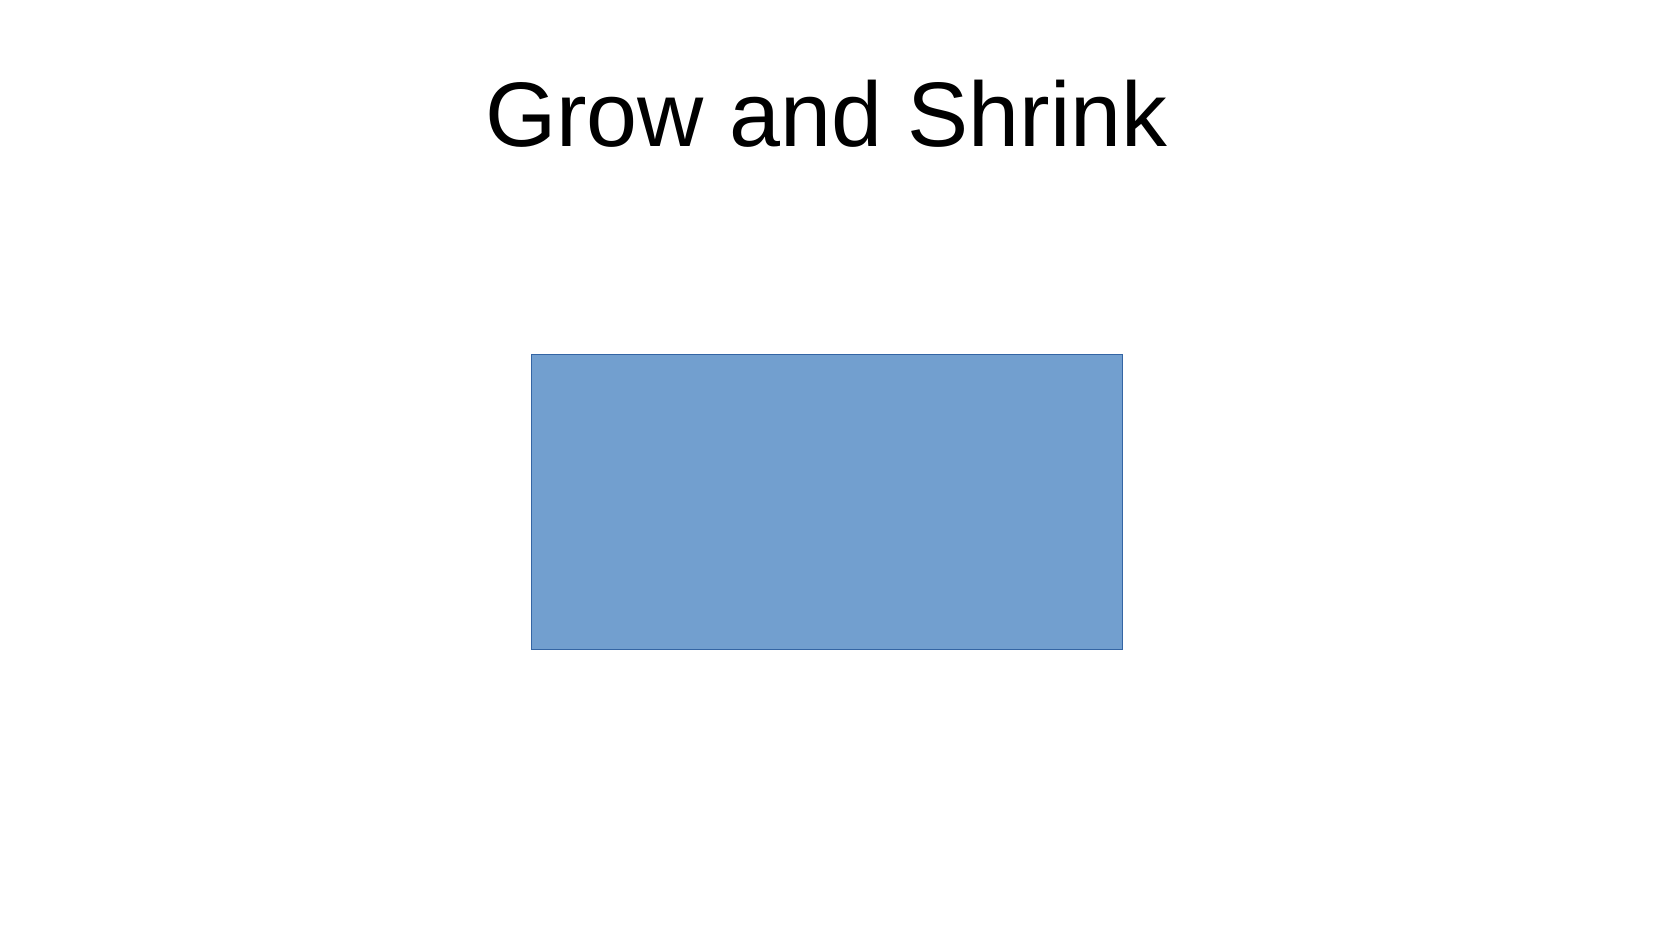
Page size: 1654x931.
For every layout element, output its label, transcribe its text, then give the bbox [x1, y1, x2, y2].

title Grow and Shrink [82, 37, 1571, 193]
text_box [531, 354, 1123, 650]
